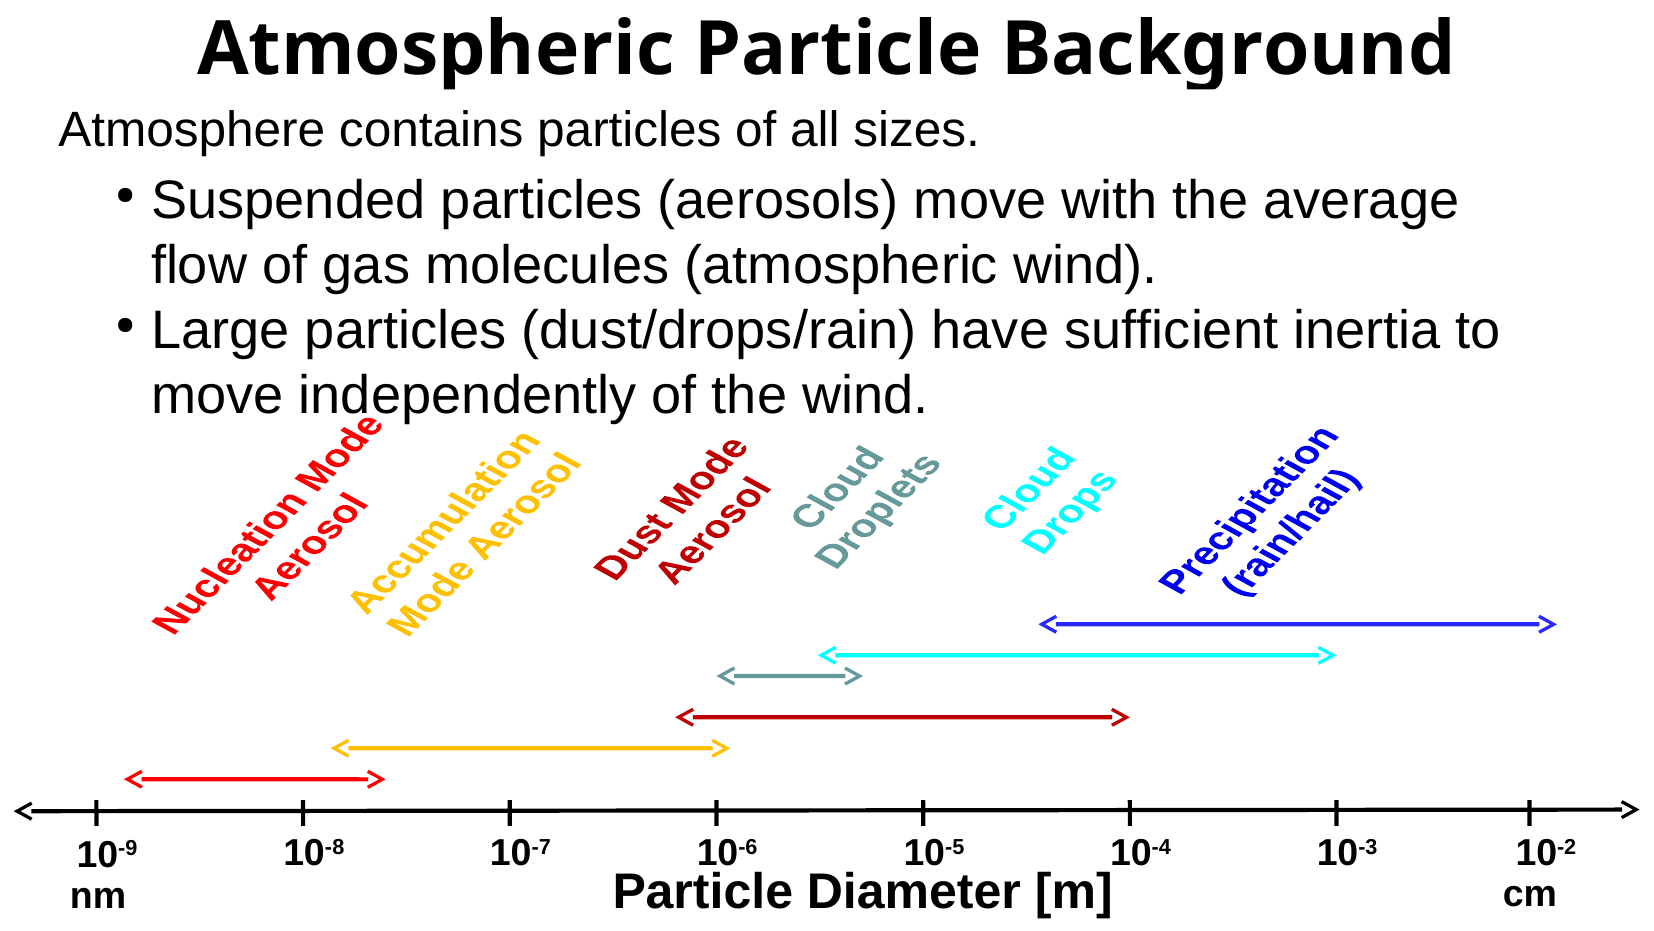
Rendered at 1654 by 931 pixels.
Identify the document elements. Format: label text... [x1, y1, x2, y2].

list Atmosphere contains particles of all sizes. [55, 89, 1603, 164]
text_box 10-2 [1543, 843, 1550, 861]
text_box Nucleation Mode Aerosol [121, 391, 451, 677]
text_box 10-2 [1500, 820, 1592, 881]
text_box 10-3 [1302, 820, 1393, 881]
text_box 10-4 [1095, 820, 1186, 881]
text_box 10-9 [104, 845, 111, 863]
text_box 10-7 [475, 820, 566, 881]
text_box nm [55, 863, 142, 924]
title Atmospheric Particle Background [0, 0, 1654, 95]
text_box cm [1488, 862, 1572, 922]
text_box Accumulation Mode Aerosol [315, 407, 608, 657]
text_box Dust Mode Aerosol [563, 413, 814, 623]
text_box Precipitation (rain/hail) [1128, 402, 1406, 637]
text_box Cloud Droplets [743, 407, 968, 589]
text_box 10-5 [888, 820, 980, 881]
text_box 10-6 [682, 820, 773, 881]
text_box Cloud Drops [950, 424, 1144, 575]
text_box 10-9 [61, 822, 153, 882]
text_box 10-8 [268, 820, 360, 881]
text_box Suspended particles (aerosols) move with the average flow of gas molecules (atmospheric wind). Large particles (dust/drops/rain) have sufficient inertia to move independently of the wind. [100, 157, 1550, 432]
text_box Particle Diameter [m] [597, 851, 1129, 926]
